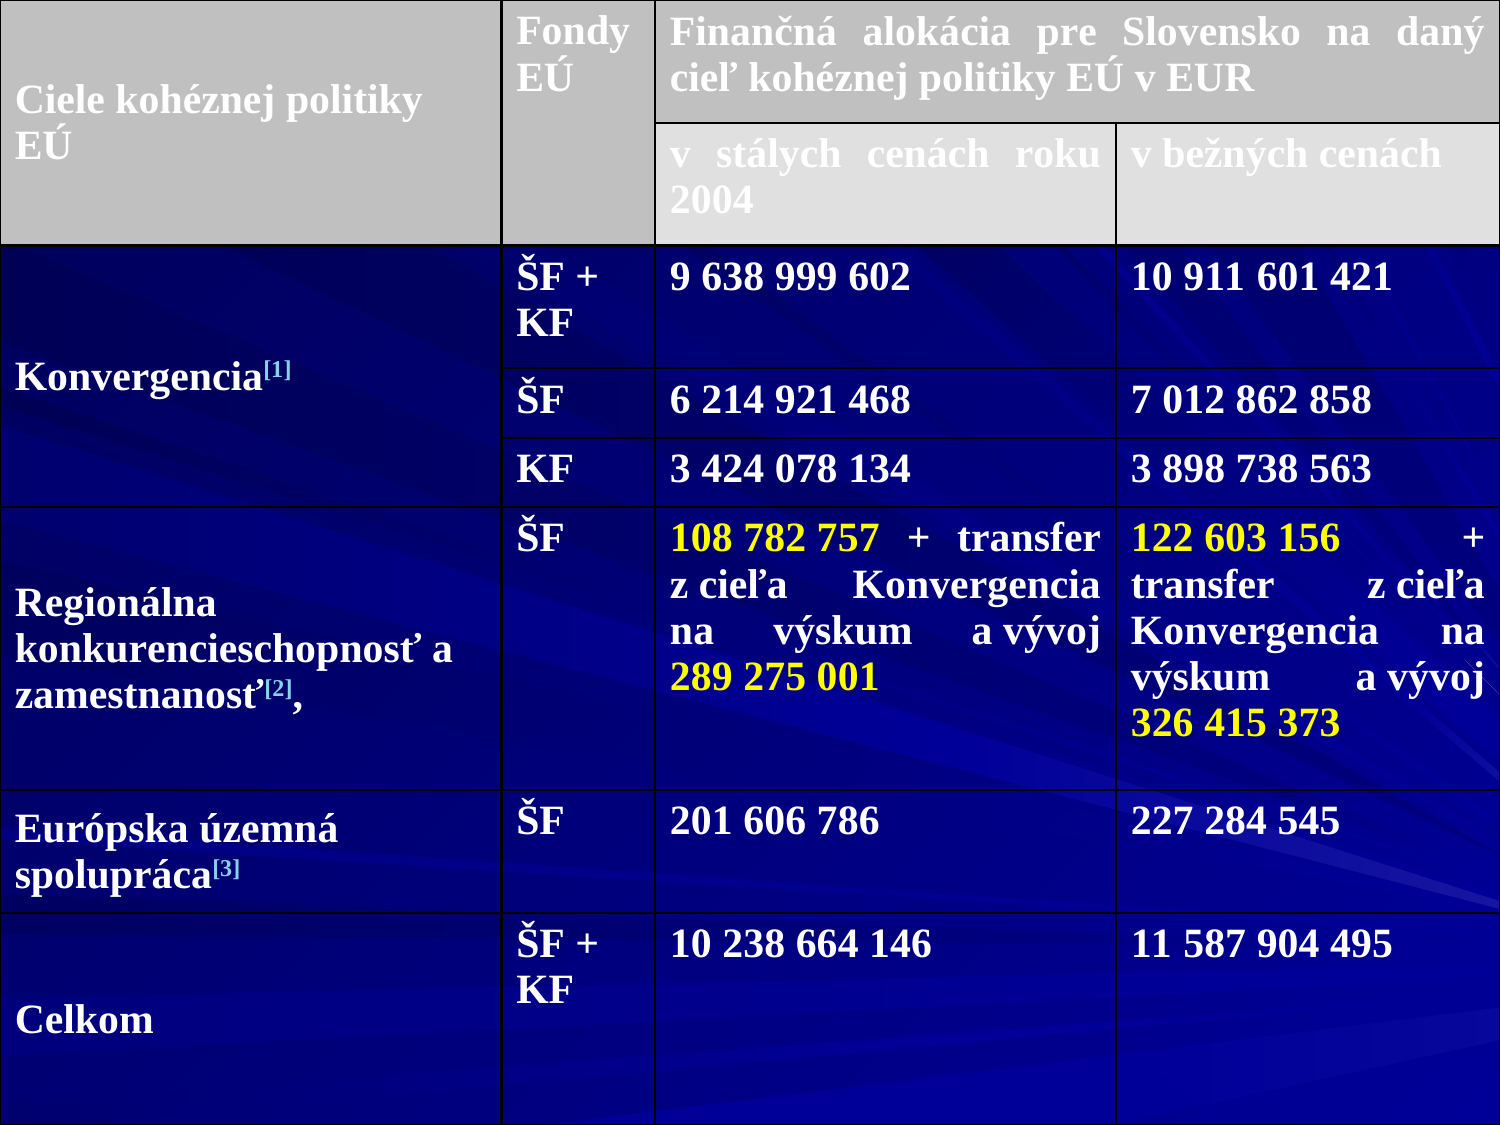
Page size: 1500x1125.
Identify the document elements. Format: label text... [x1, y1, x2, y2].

text_box ŠF [503, 508, 654, 789]
text_box ŠF + KF [503, 247, 654, 367]
text_box Finančná alokácia pre Slovensko na daný cieľ kohéznej politiky EÚ v EUR [656, 1, 1499, 122]
text_box 7 012 862 858 [1117, 369, 1499, 437]
text_box ŠF + KF [503, 914, 654, 1124]
text_box ŠF [503, 369, 654, 437]
text_box 11 587 904 495 [1117, 914, 1499, 1124]
text_box v stálych cenách roku 2004 [656, 124, 1115, 244]
text_box Európska územná spolupráca[3] [1, 791, 500, 912]
text_box v bežných cenách [1117, 124, 1499, 244]
text_box 108 782 757 + transfer z cieľa Konvergencia na výskum a vývoj 289 275 001 [656, 508, 1115, 789]
text_box Ciele kohéznej politiky EÚ [1, 1, 500, 244]
text_box 10 911 601 421 [1117, 247, 1499, 367]
text_box 10 238 664 146 [656, 914, 1115, 1124]
text_box Celkom [1, 914, 500, 1124]
text_box KF [503, 439, 654, 506]
text_box 3 424 078 134 [656, 439, 1115, 506]
text_box 201 606 786 [656, 791, 1115, 912]
text_box 3 898 738 563 [1117, 439, 1499, 506]
text_box 227 284 545 [1117, 791, 1499, 912]
text_box ŠF [503, 791, 654, 912]
text_box Regionálna konkurencieschopnosť a zamestnanosť[2], [1, 508, 500, 789]
text_box 122 603 156 + transfer z cieľa Konvergencia na výskum a vývoj 326 415 373 [1117, 508, 1499, 789]
text_box 9 638 999 602 [656, 247, 1115, 367]
text_box Fondy EÚ [503, 1, 654, 244]
text_box 6 214 921 468 [656, 369, 1115, 437]
text_box Konvergencia[1] [1, 247, 500, 506]
